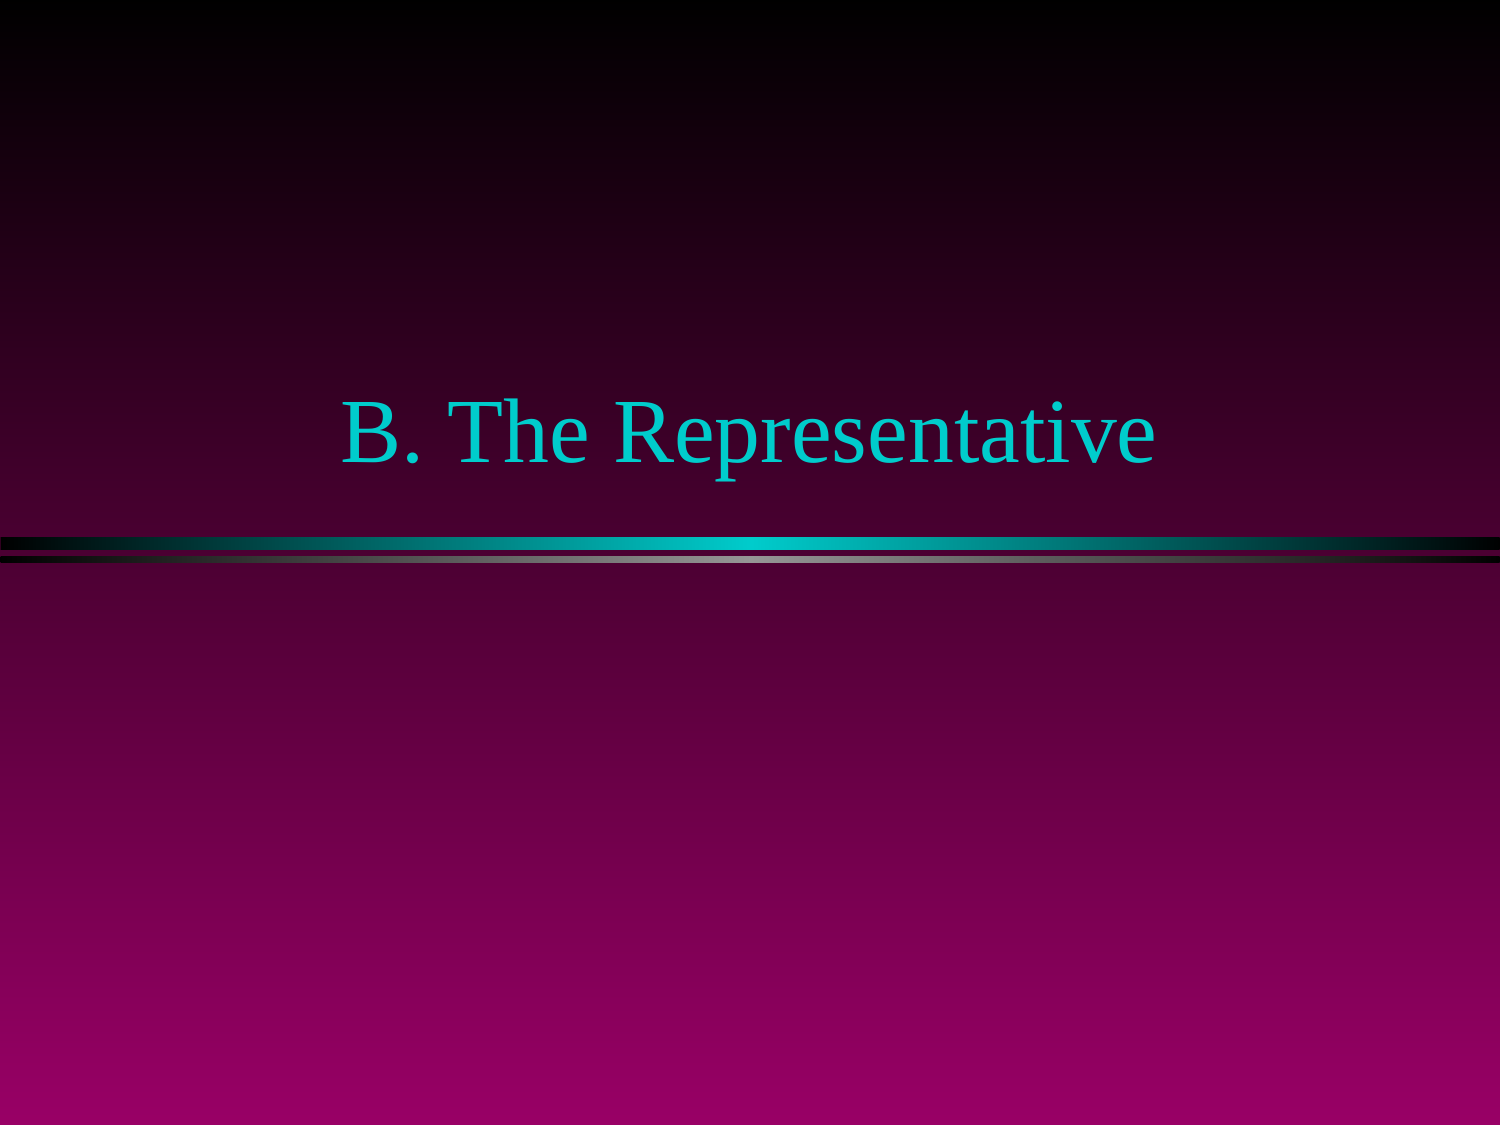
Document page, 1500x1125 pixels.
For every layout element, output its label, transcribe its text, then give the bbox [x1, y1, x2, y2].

title B. The Representative [112, 337, 1388, 526]
